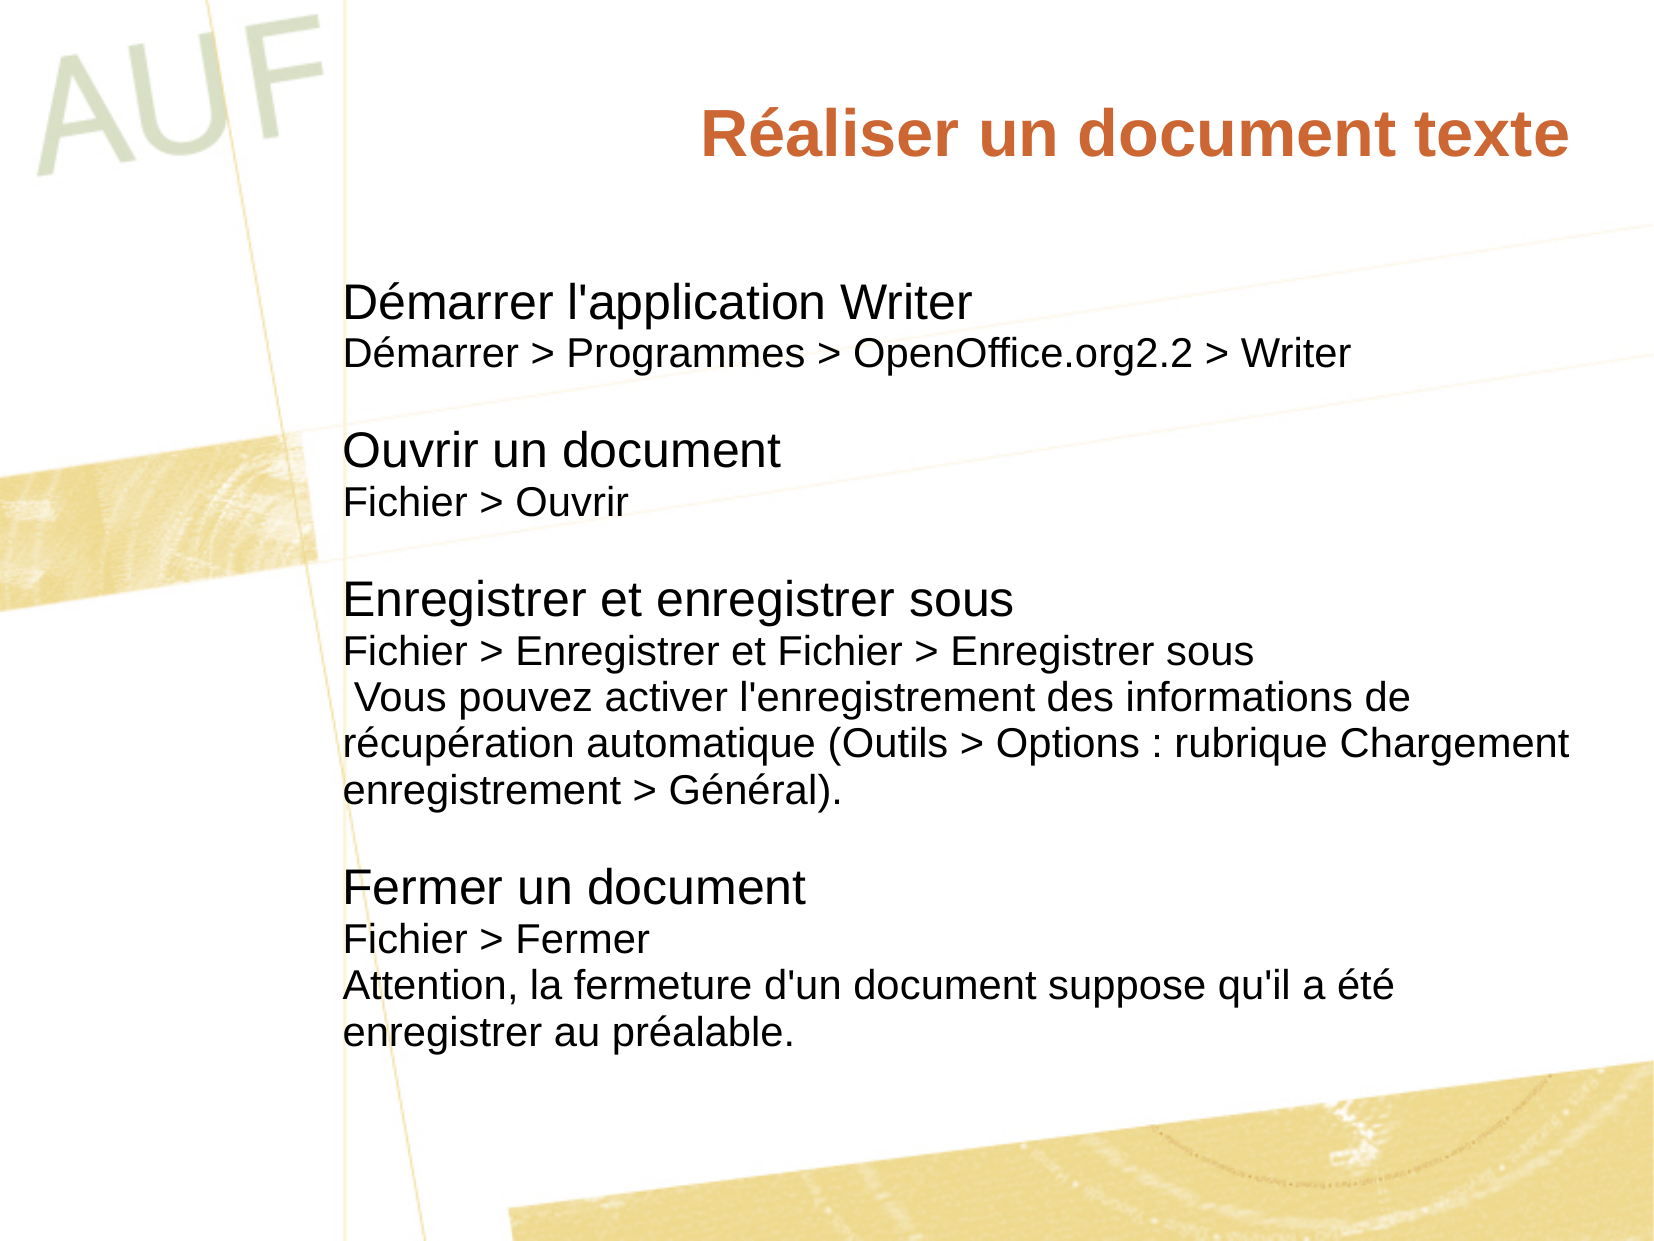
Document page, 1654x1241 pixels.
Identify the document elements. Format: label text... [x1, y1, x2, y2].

subtitle Démarrer l'application Writer Démarrer > Programmes > OpenOffice.org2.2 > Writer Ouvrir un document Fichier > Ouvrir Enregistrer et enregistrer sous Fichier > Enregistrer et Fichier > Enregistrer sous Vous pouvez activer l'enregistrement des informations de récupération automatique (Outils > Options : rubrique Chargement enregistrement > Général). Fermer un document Fichier > Fermer Attention, la fermeture d'un document suppose qu'il a été enregistrer au préalable. [324, 236, 1571, 1093]
picture [0, 0, 1654, 1241]
title Réaliser un document texte [324, 59, 1571, 207]
